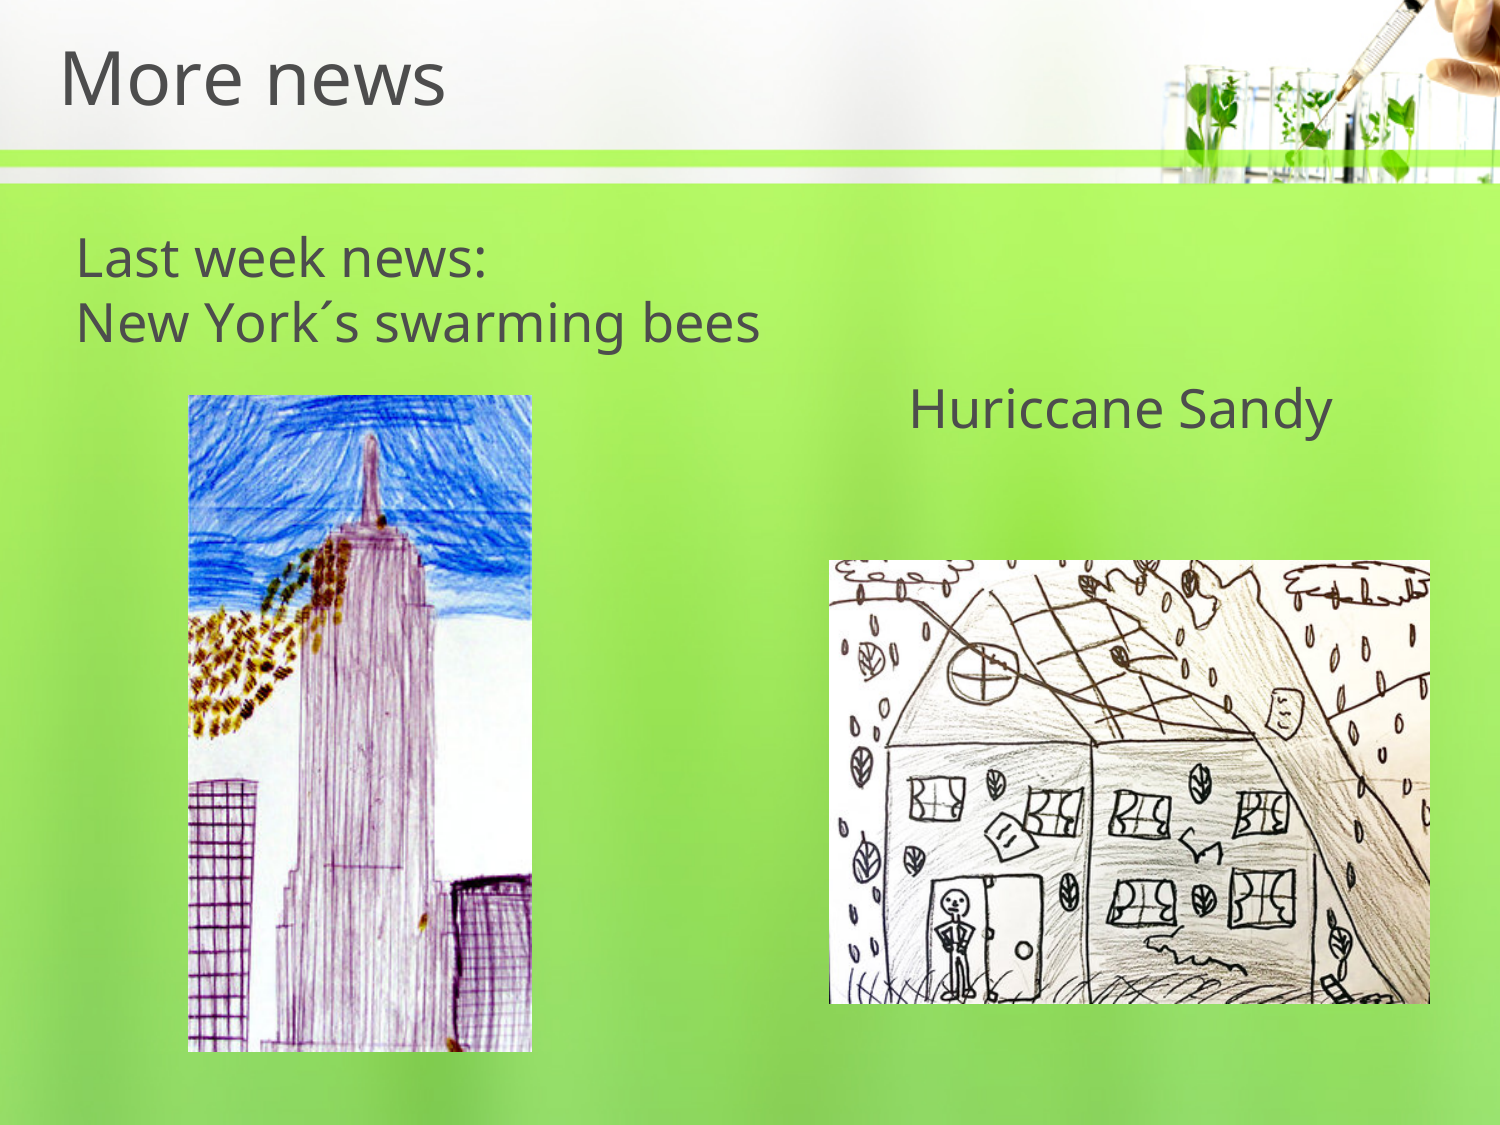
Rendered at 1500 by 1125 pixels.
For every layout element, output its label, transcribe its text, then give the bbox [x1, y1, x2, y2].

title Last week news: New York´s swarming bees [61, 175, 886, 402]
title Huriccane Sandy [838, 294, 1404, 520]
title More news [43, 12, 1477, 249]
picture [188, 395, 532, 1052]
picture [829, 560, 1430, 1004]
